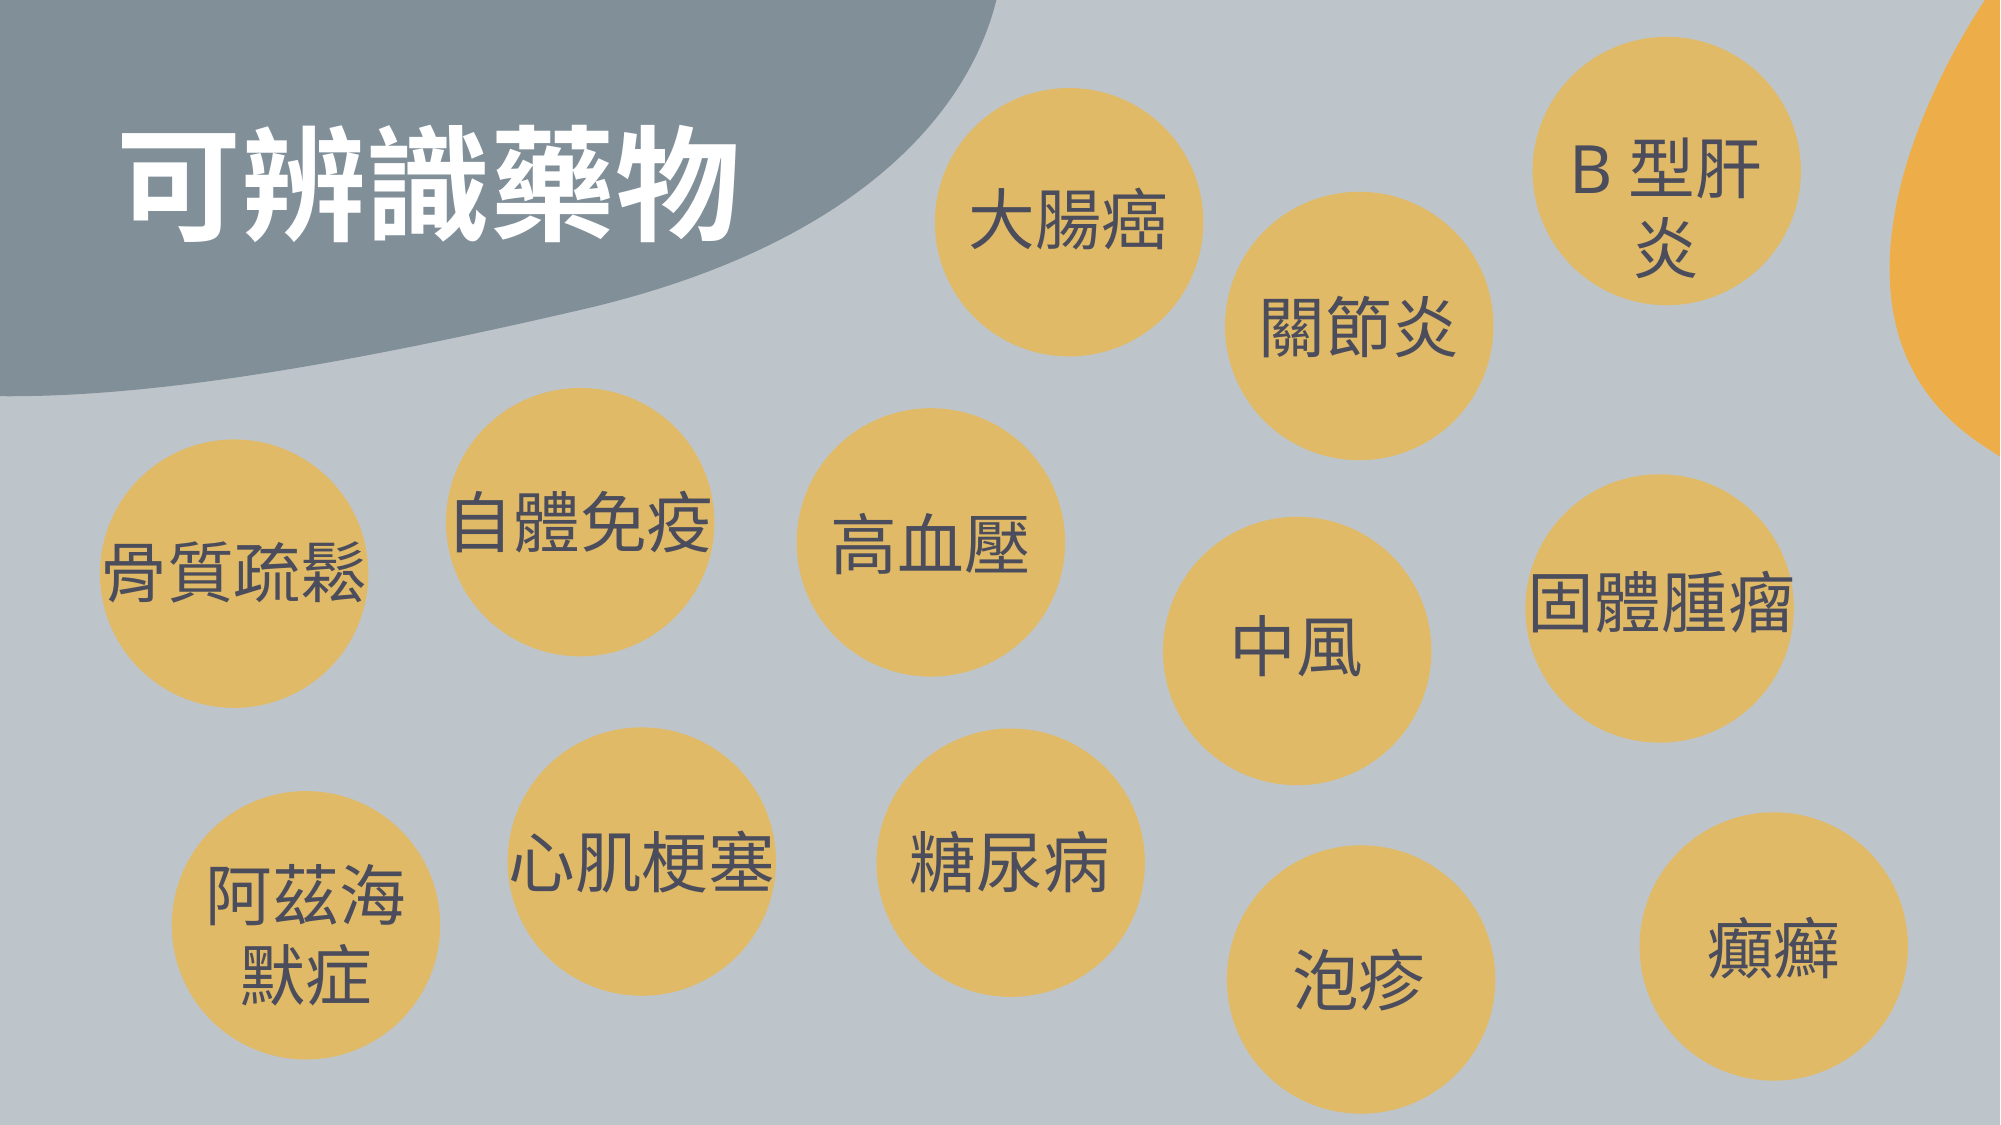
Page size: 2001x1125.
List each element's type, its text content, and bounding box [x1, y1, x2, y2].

text_box [942, 266, 1196, 357]
text_box [1531, 650, 1788, 743]
text_box [1539, 215, 1770, 306]
text_box 阿茲海默症 [171, 846, 441, 1023]
text_box 心肌梗塞 [484, 813, 800, 910]
text_box 大腸癌 [936, 170, 1201, 266]
text_box B型肝炎 [1521, 119, 1770, 215]
text_box [1226, 845, 1496, 1114]
text_box 骨質疏鬆 [40, 523, 428, 620]
text_box 中風 [1201, 597, 1393, 694]
text_box [516, 727, 767, 813]
text_box 癲癬 [1678, 899, 1870, 996]
text_box [1162, 516, 1432, 786]
text_box 固體腫瘤 [1505, 553, 1818, 650]
text_box [945, 88, 1193, 170]
text_box [885, 910, 1137, 997]
text_box [886, 728, 1136, 813]
text_box [805, 408, 1057, 495]
text_box [454, 570, 706, 657]
text_box 泡疹 [1263, 931, 1455, 1028]
text_box [109, 439, 359, 523]
text_box 關節炎 [1226, 277, 1492, 374]
text_box [1233, 374, 1485, 461]
text_box [806, 592, 1056, 677]
text_box [1234, 191, 1485, 277]
text_box 可辨識藥物 [60, 82, 797, 300]
text_box [455, 387, 706, 473]
text_box 高血壓 [798, 495, 1064, 592]
text_box 自體免疫 [423, 473, 738, 570]
text_box [1537, 474, 1770, 553]
picture [0, 0, 1142, 443]
text_box [516, 910, 767, 996]
text_box [1542, 36, 1770, 119]
text_box [213, 1023, 398, 1060]
text_box [197, 791, 415, 846]
picture [1770, 0, 2000, 563]
text_box [108, 620, 361, 708]
text_box 糖尿病 [877, 813, 1143, 910]
text_box [1639, 812, 1909, 1081]
